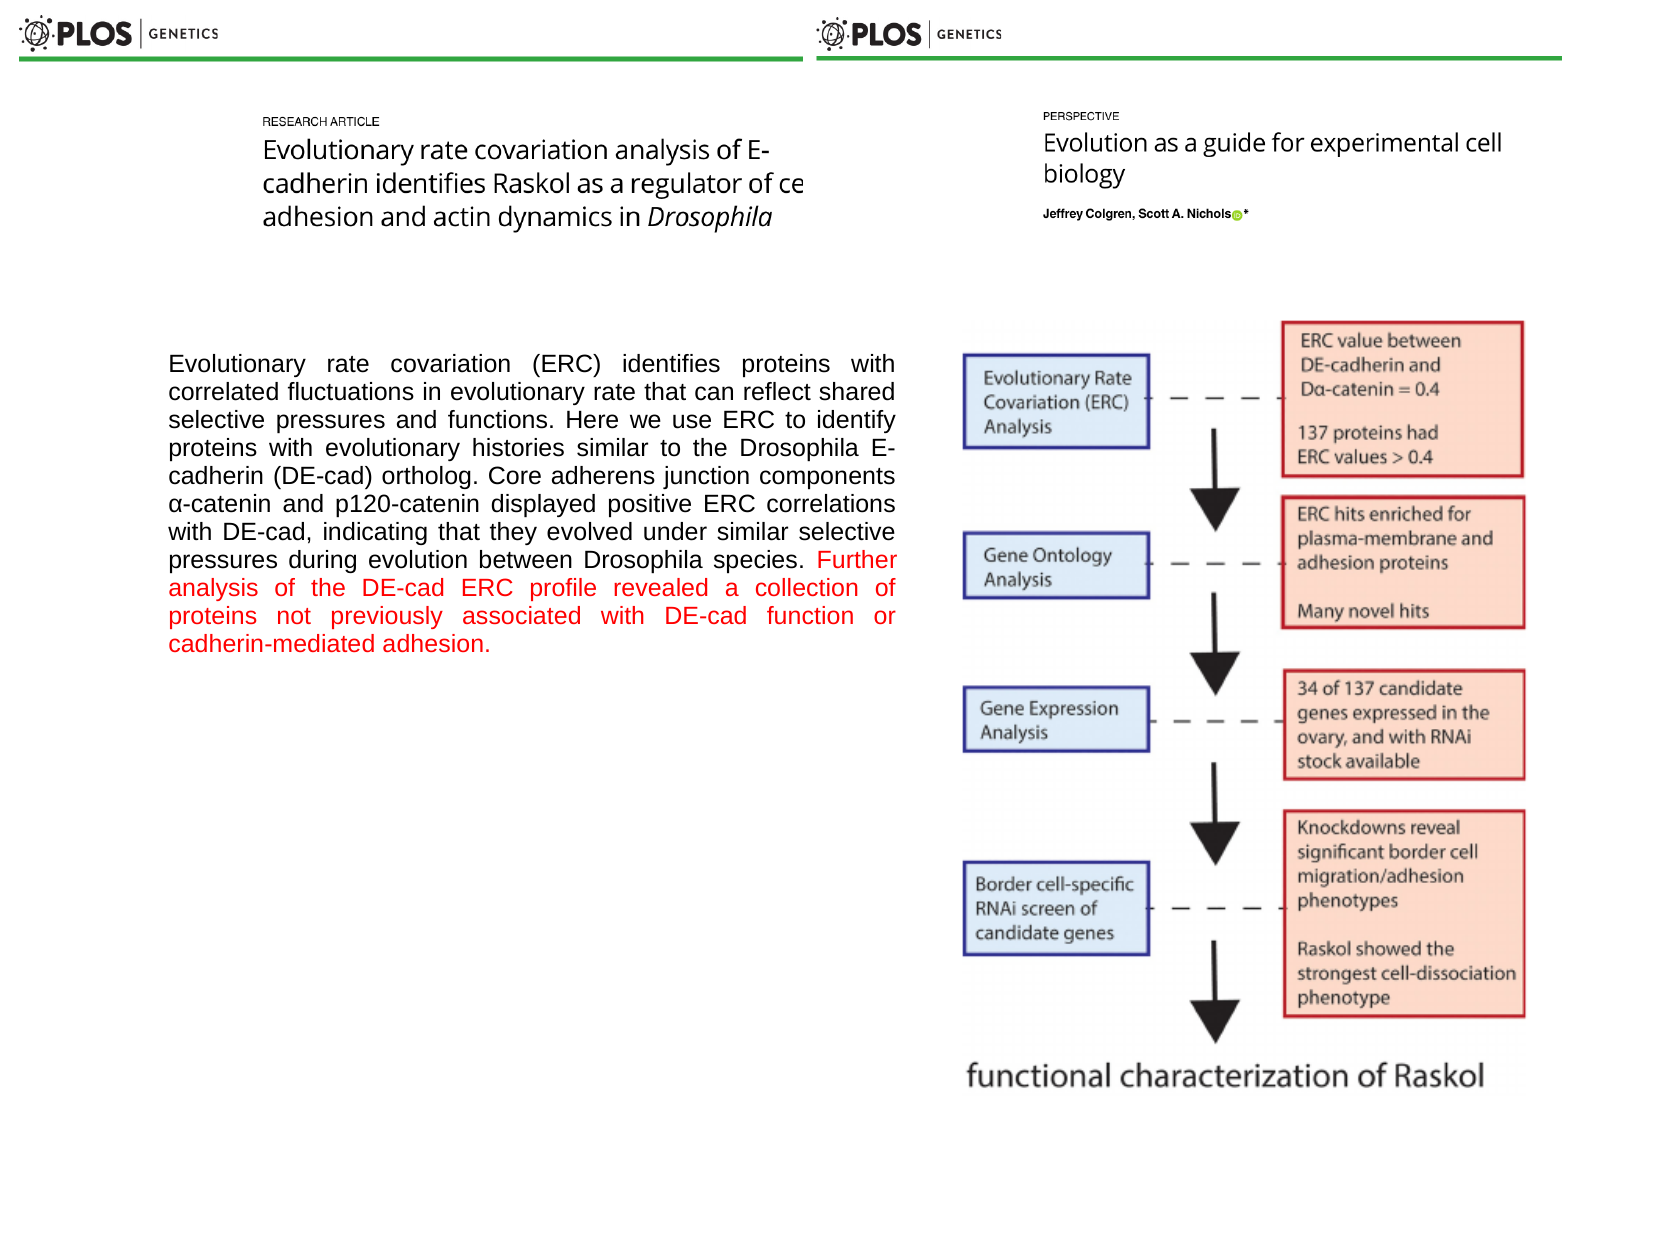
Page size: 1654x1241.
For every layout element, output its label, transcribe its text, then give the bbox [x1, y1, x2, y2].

picture [11, 1, 1570, 245]
picture [924, 296, 1571, 1099]
text_box Evolutionary rate covariation (ERC) identifies proteins with correlated fluctuations in evolutionary rate that can reflect shared selective pressures and functions. Here we use ERC to identify proteins with evolutionary histories similar to the Drosophila E-cadherin (DE-cad) ortholog. Core adherens junction components α-catenin and p120-catenin displayed positive ERC correlations with DE-cad, indicating that they evolved under similar selective pressures during evolution between Drosophila species. Further analysis of the DE-cad ERC profile revealed a collection of proteins not previously associated with DE-cad function or cadherin-mediated adhesion. [153, 342, 913, 694]
